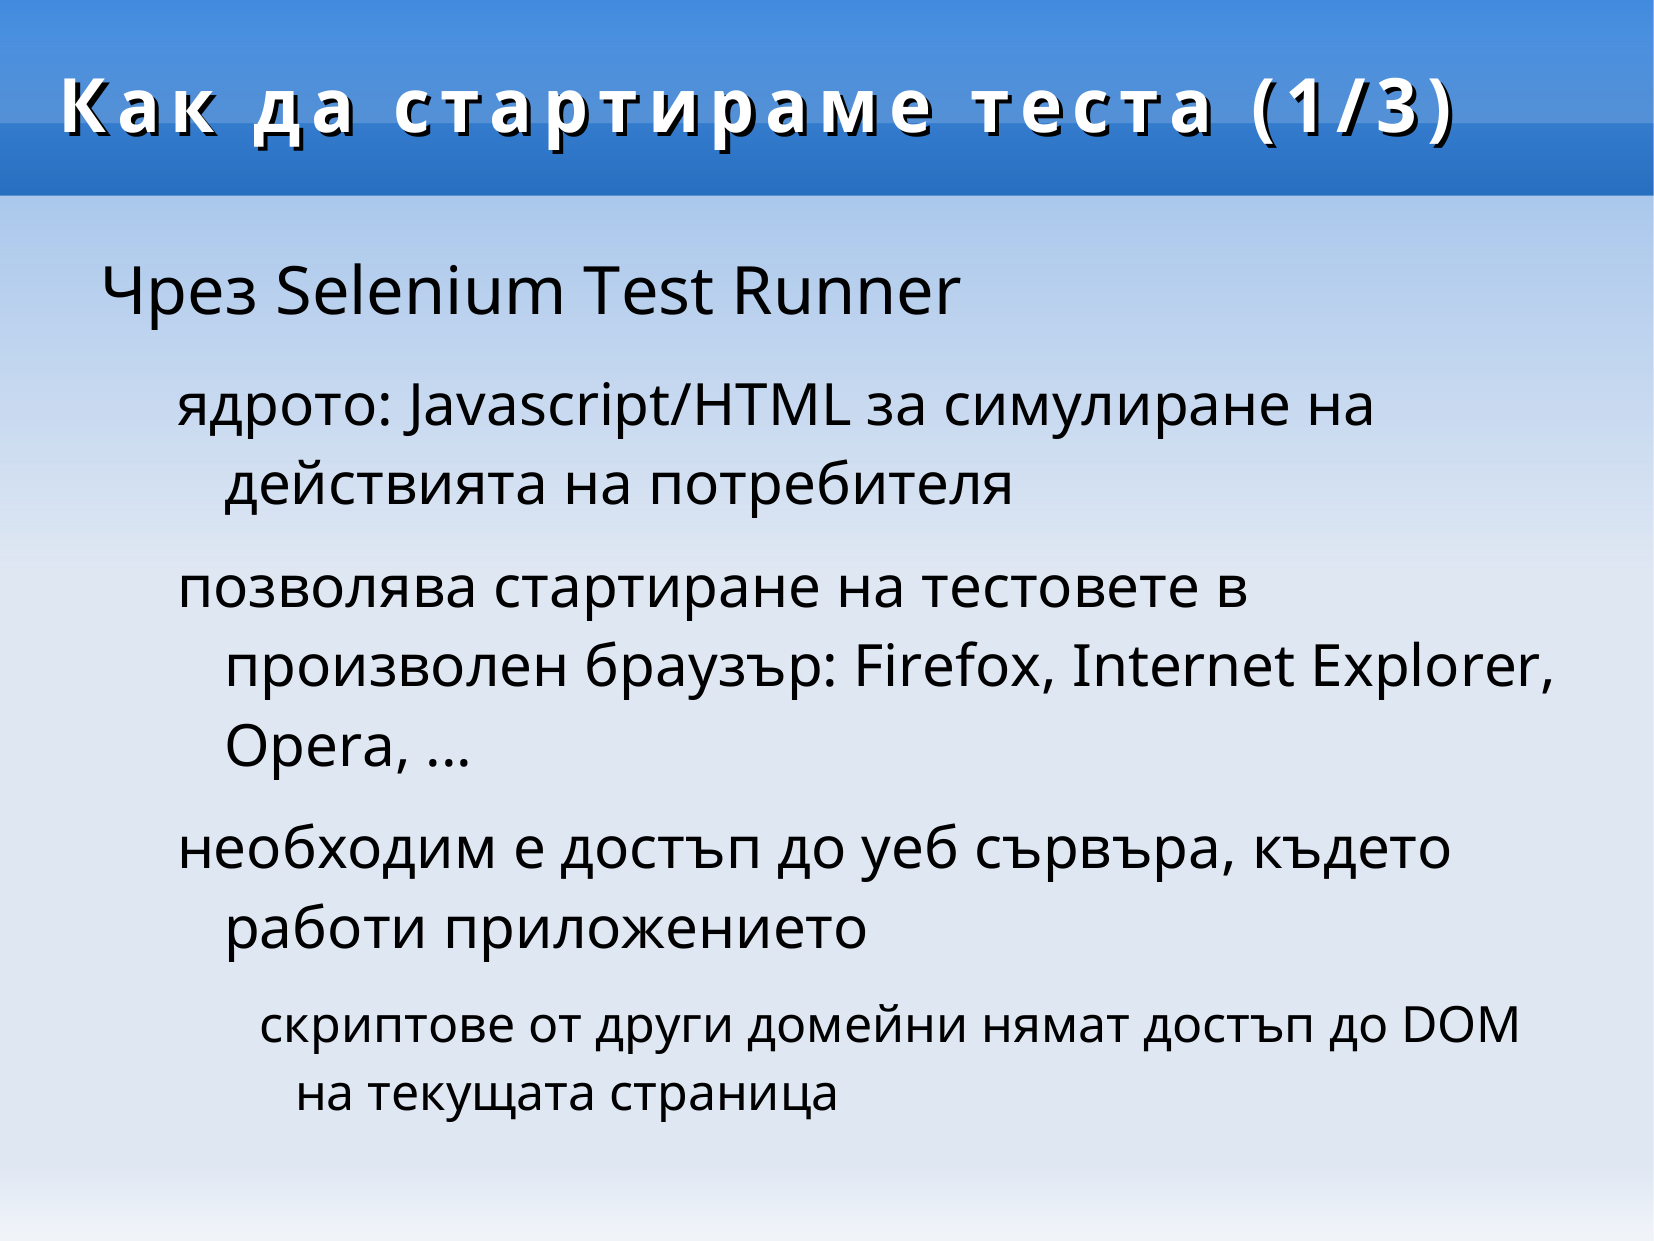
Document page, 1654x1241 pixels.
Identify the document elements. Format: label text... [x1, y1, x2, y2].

list Чрез Selenium Test Runner ядрото: Javascript/HTML за симулиране на действията на потребителя позволява стартиране на тестовете в произволен браузър: Firefox, Internet Explorer, Opera, ... необходим е достъп до уеб сървъра, където работи приложението скриптове от други домейни нямат достъп до DOM на текущата страница [82, 242, 1571, 1062]
picture [0, 0, 1654, 1241]
title Как да стартираме теста (1/3) [59, 29, 1613, 178]
